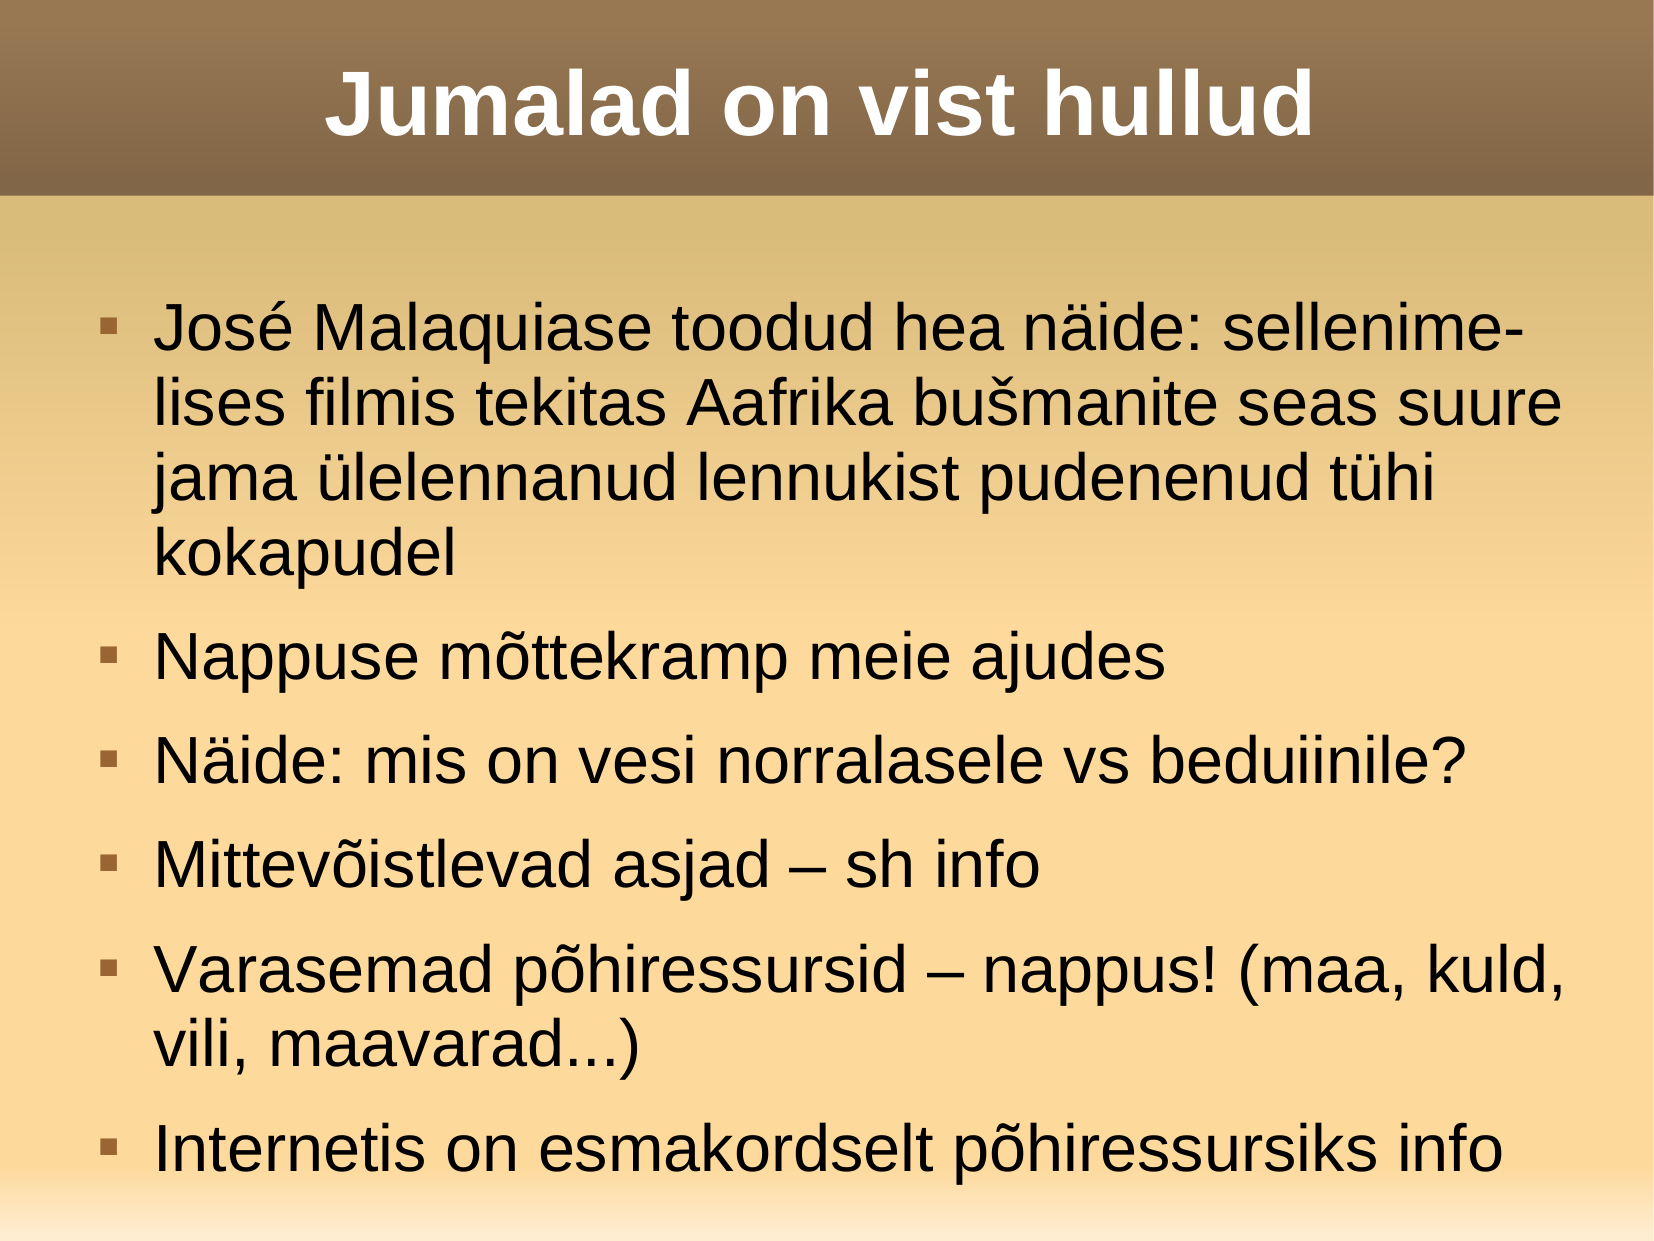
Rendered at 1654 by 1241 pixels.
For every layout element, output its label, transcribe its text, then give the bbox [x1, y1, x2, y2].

title Jumalad on vist hullud [76, 7, 1565, 200]
picture [0, 0, 1654, 1241]
list José Malaquiase toodud hea näide: sellenime-lises filmis tekitas Aafrika bušmanite seas suure jama ülelennanud lennukist pudenenud tühi kokapudel Nappuse mõttekramp meie ajudes Näide: mis on vesi norralasele vs beduiinile? Mittevõistlevad asjad – sh info Varasemad põhiressursid – nappus! (maa, kuld, vili, maavarad...) Internetis on esmakordselt põhiressursiks info [82, 290, 1571, 1186]
